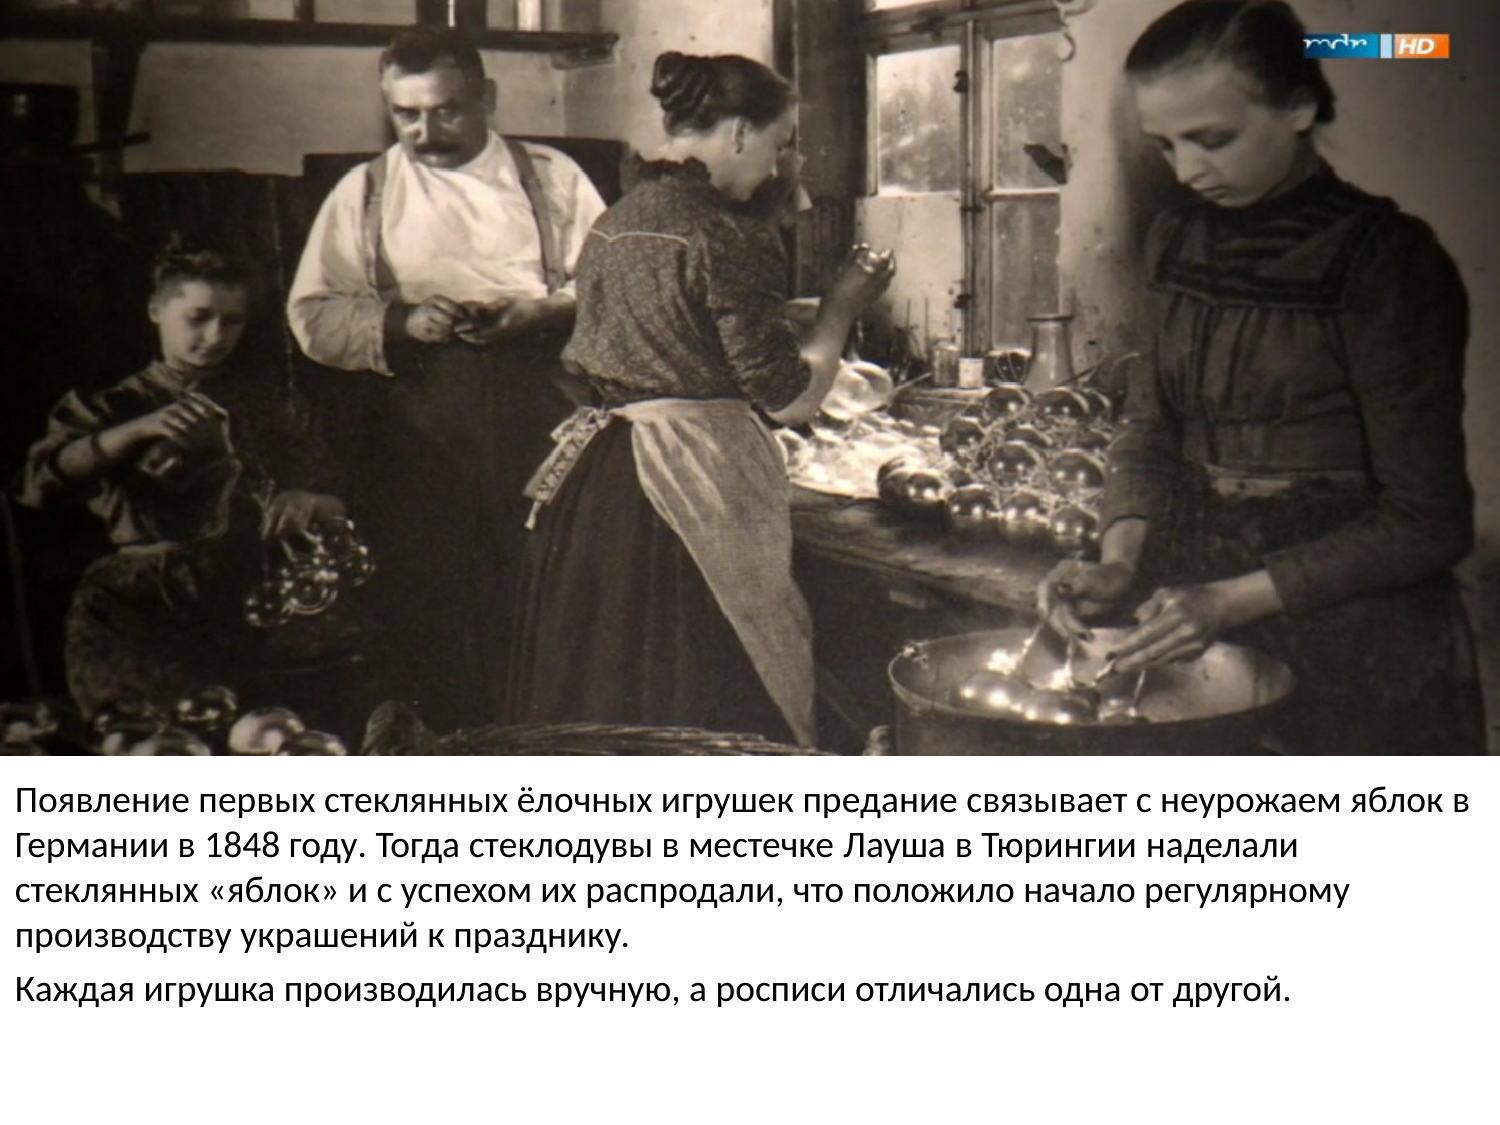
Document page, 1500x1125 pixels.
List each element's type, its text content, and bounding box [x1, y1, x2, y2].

text_box Появление первых стеклянных ёлочных игрушек предание связывает с неурожаем яблок в Германии в 1848 году. Тогда стеклодувы в местечке Лауша в Тюрингии наделали стеклянных «яблок» и с успехом их распродали, что положило начало регулярному производству украшений к празднику. [0, 767, 1500, 956]
picture [0, 0, 1500, 756]
text_box Каждая игрушка производилась вручную, а росписи отличались одна от другой. [0, 956, 1500, 1017]
